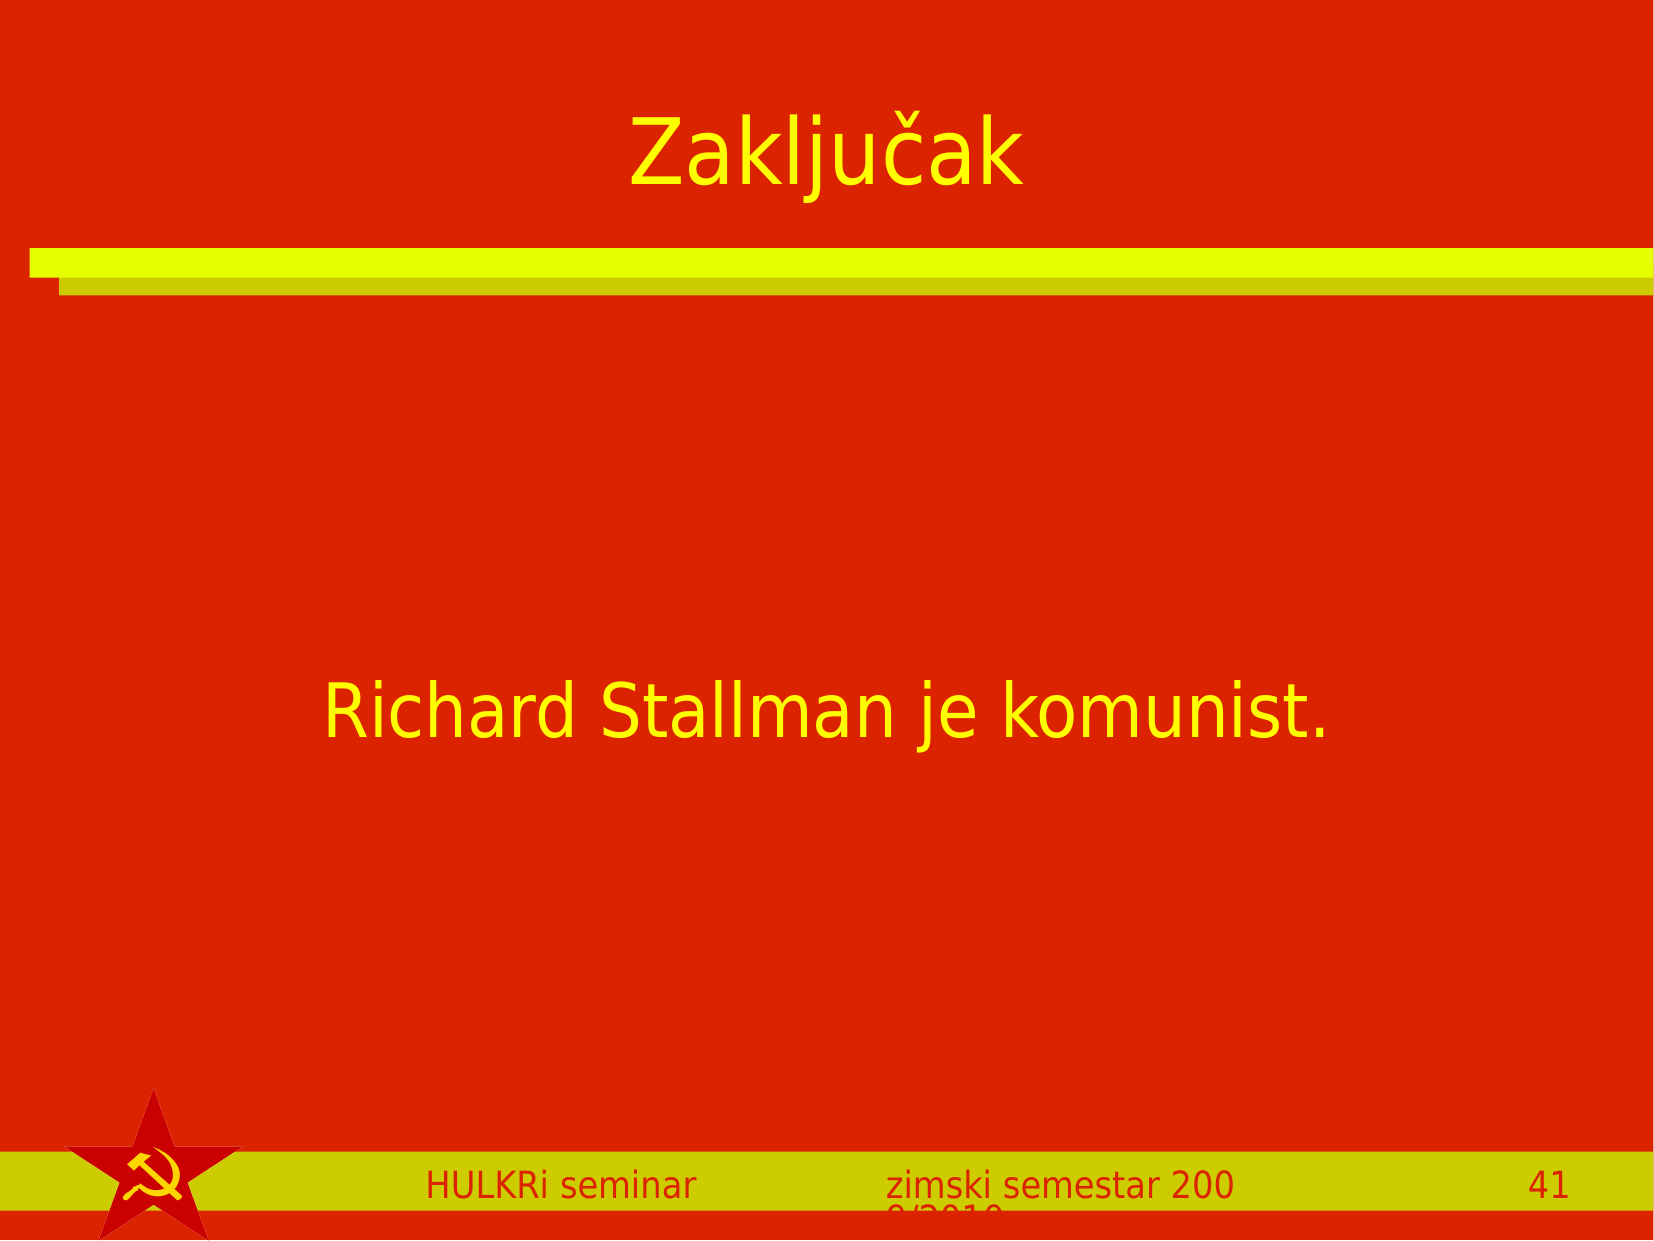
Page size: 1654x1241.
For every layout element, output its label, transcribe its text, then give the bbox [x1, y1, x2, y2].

picture [64, 1088, 243, 1241]
subtitle Richard Stallman je komunist. [82, 309, 1571, 1114]
title Zaključak [82, 56, 1571, 250]
